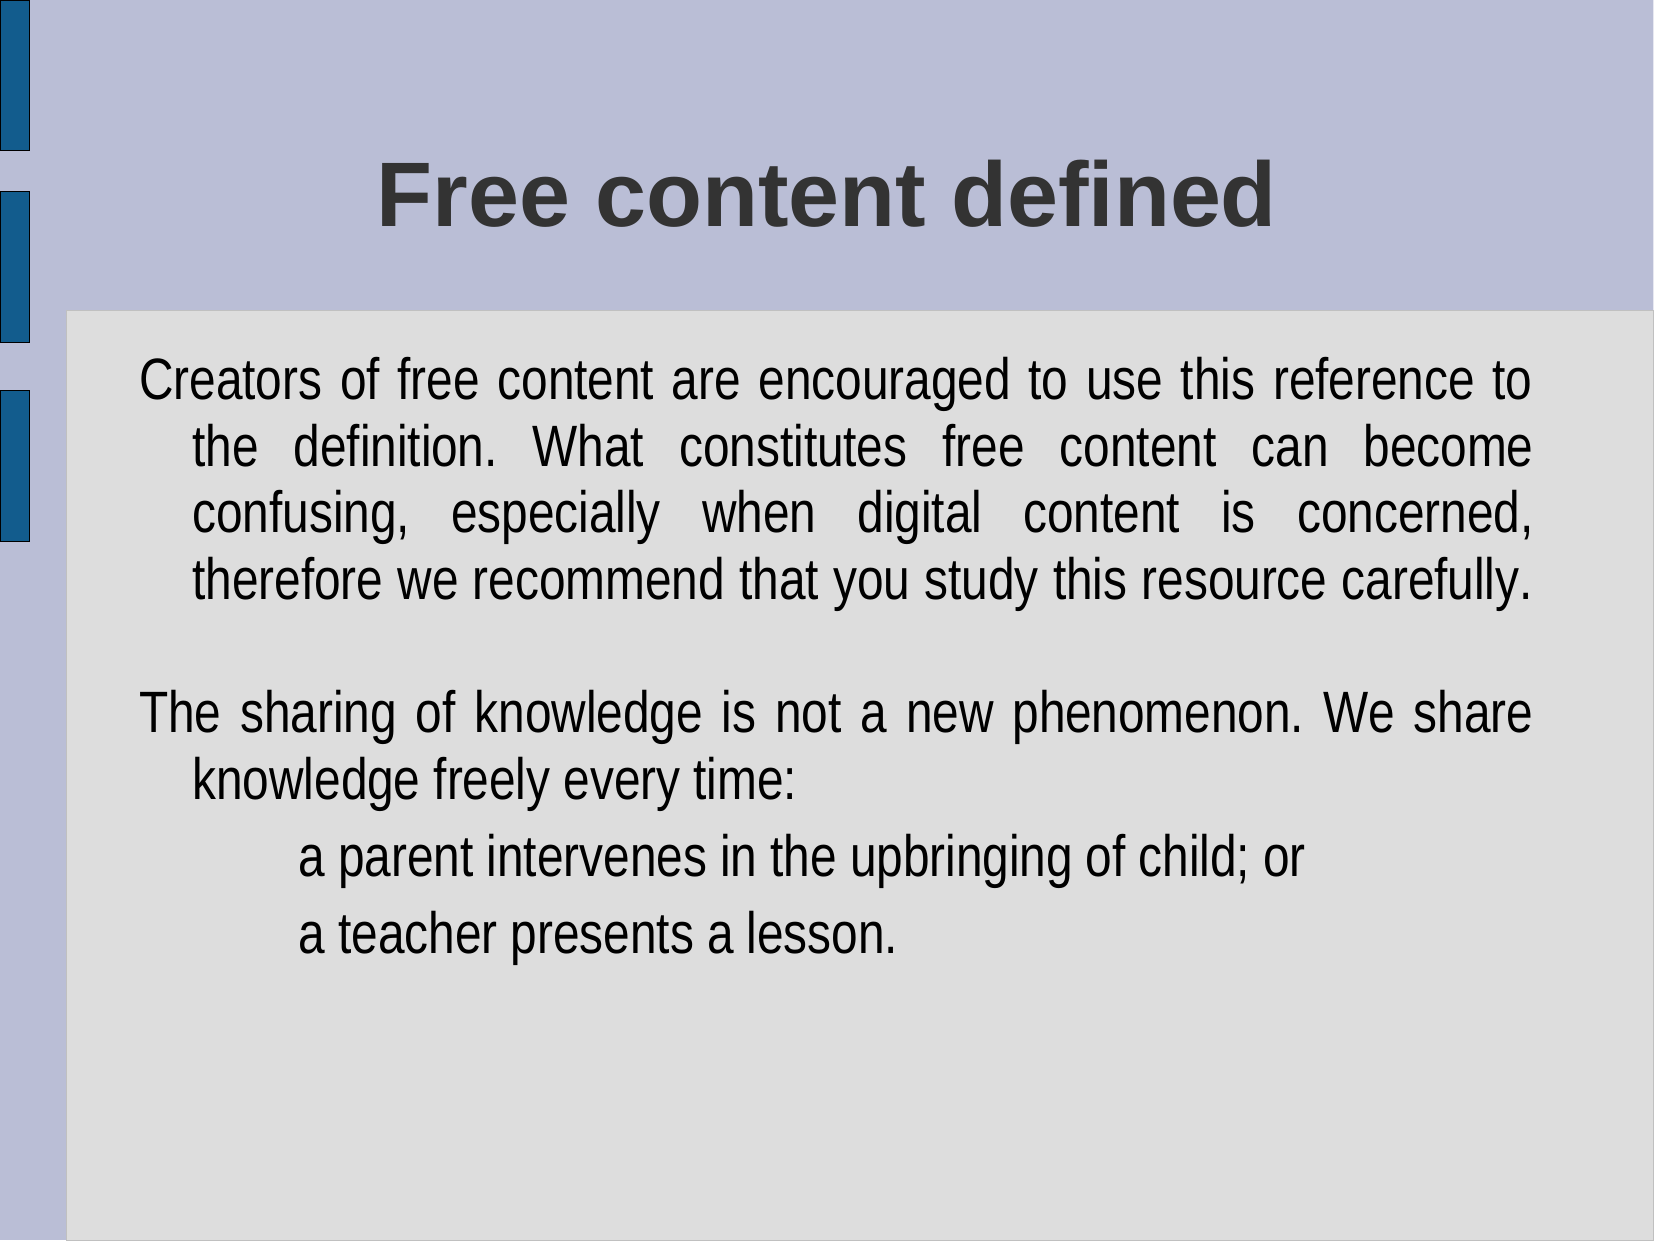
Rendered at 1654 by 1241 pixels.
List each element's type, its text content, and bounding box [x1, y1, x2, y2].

title Free content defined [121, 91, 1534, 299]
list Creators of free content are encouraged to use this reference to the definition. What constitutes free content can become confusing, especially when digital content is concerned, therefore we recommend that you study this resource carefully. The sharing of knowledge is not a new phenomenon. We share knowledge freely every time: a parent intervenes in the upbringing of child; or a teacher presents a lesson. [121, 344, 1534, 1112]
